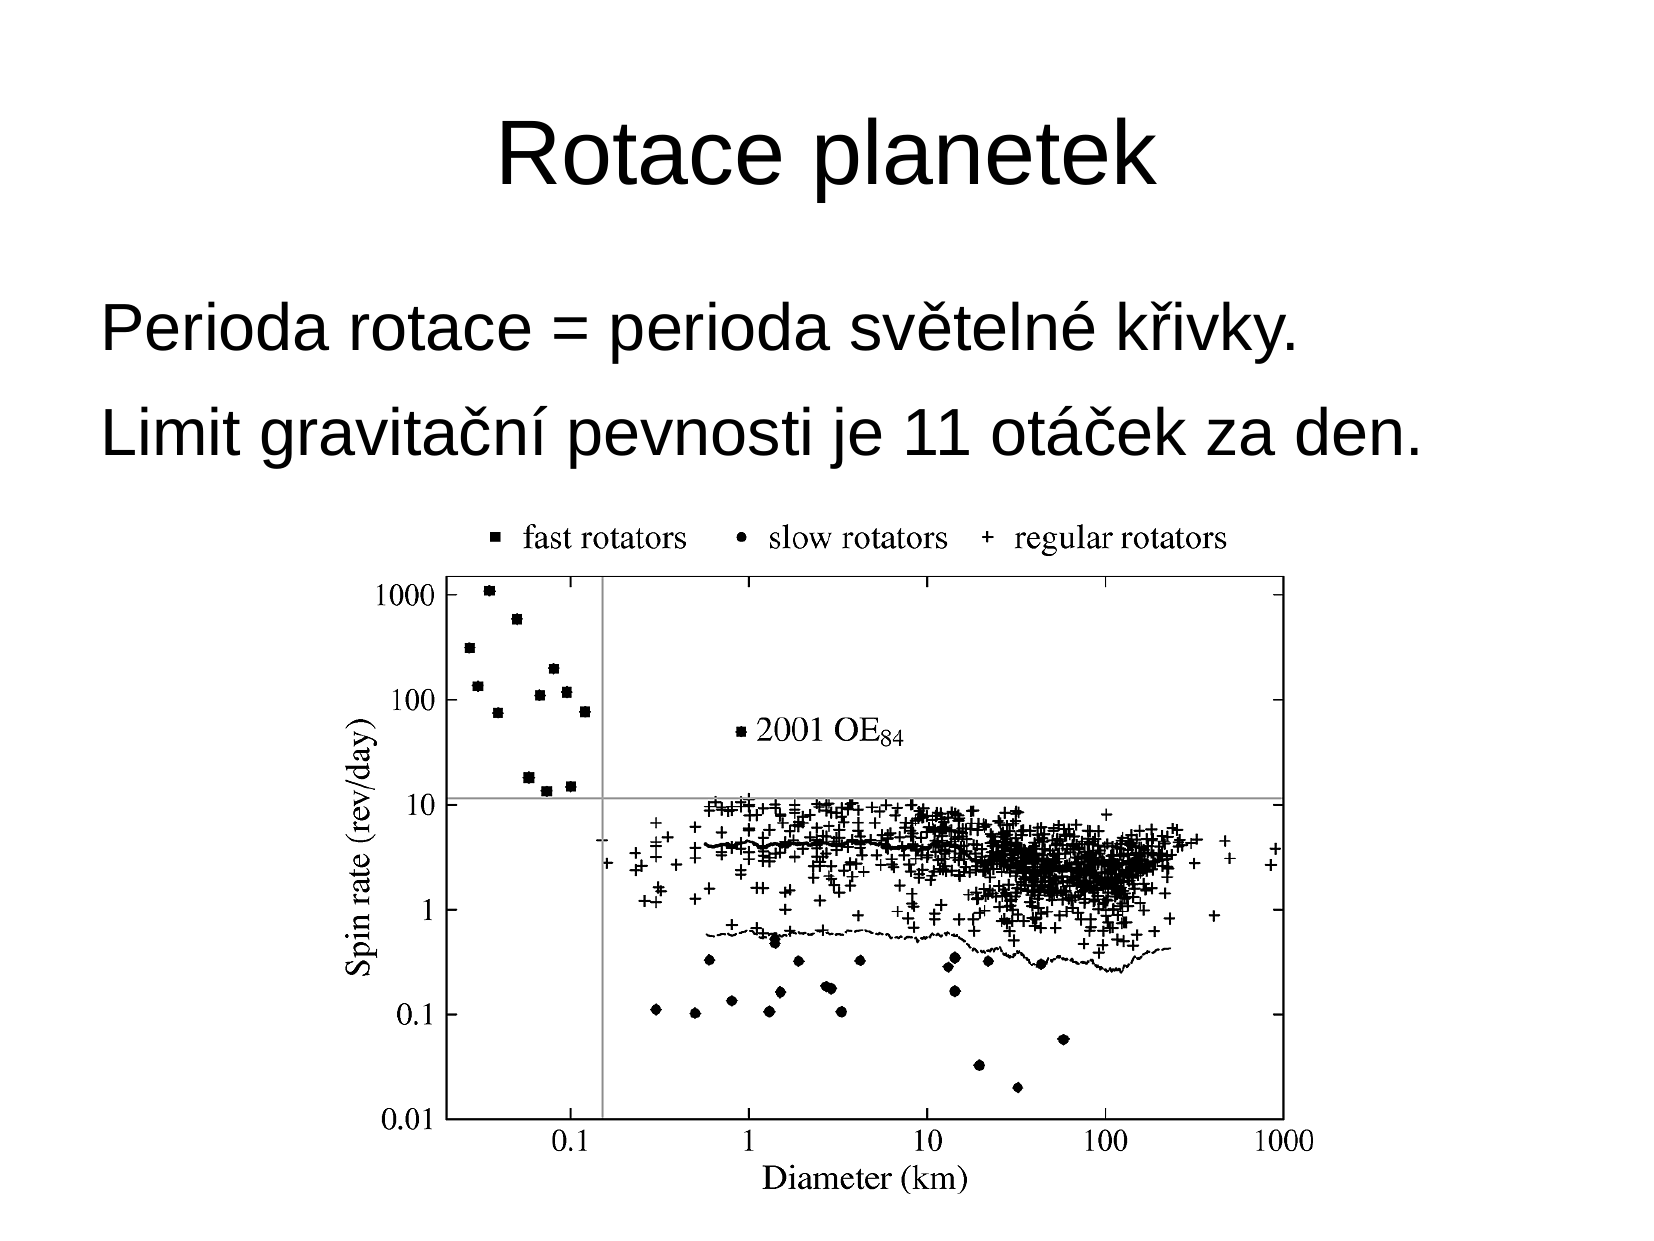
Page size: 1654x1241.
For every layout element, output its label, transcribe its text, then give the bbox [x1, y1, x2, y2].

list Perioda rotace = perioda světelné křivky. Limit gravitační pevnosti je 11 otáček za den. [82, 290, 1571, 1094]
title Rotace planetek [82, 56, 1571, 250]
picture [345, 524, 1313, 1194]
